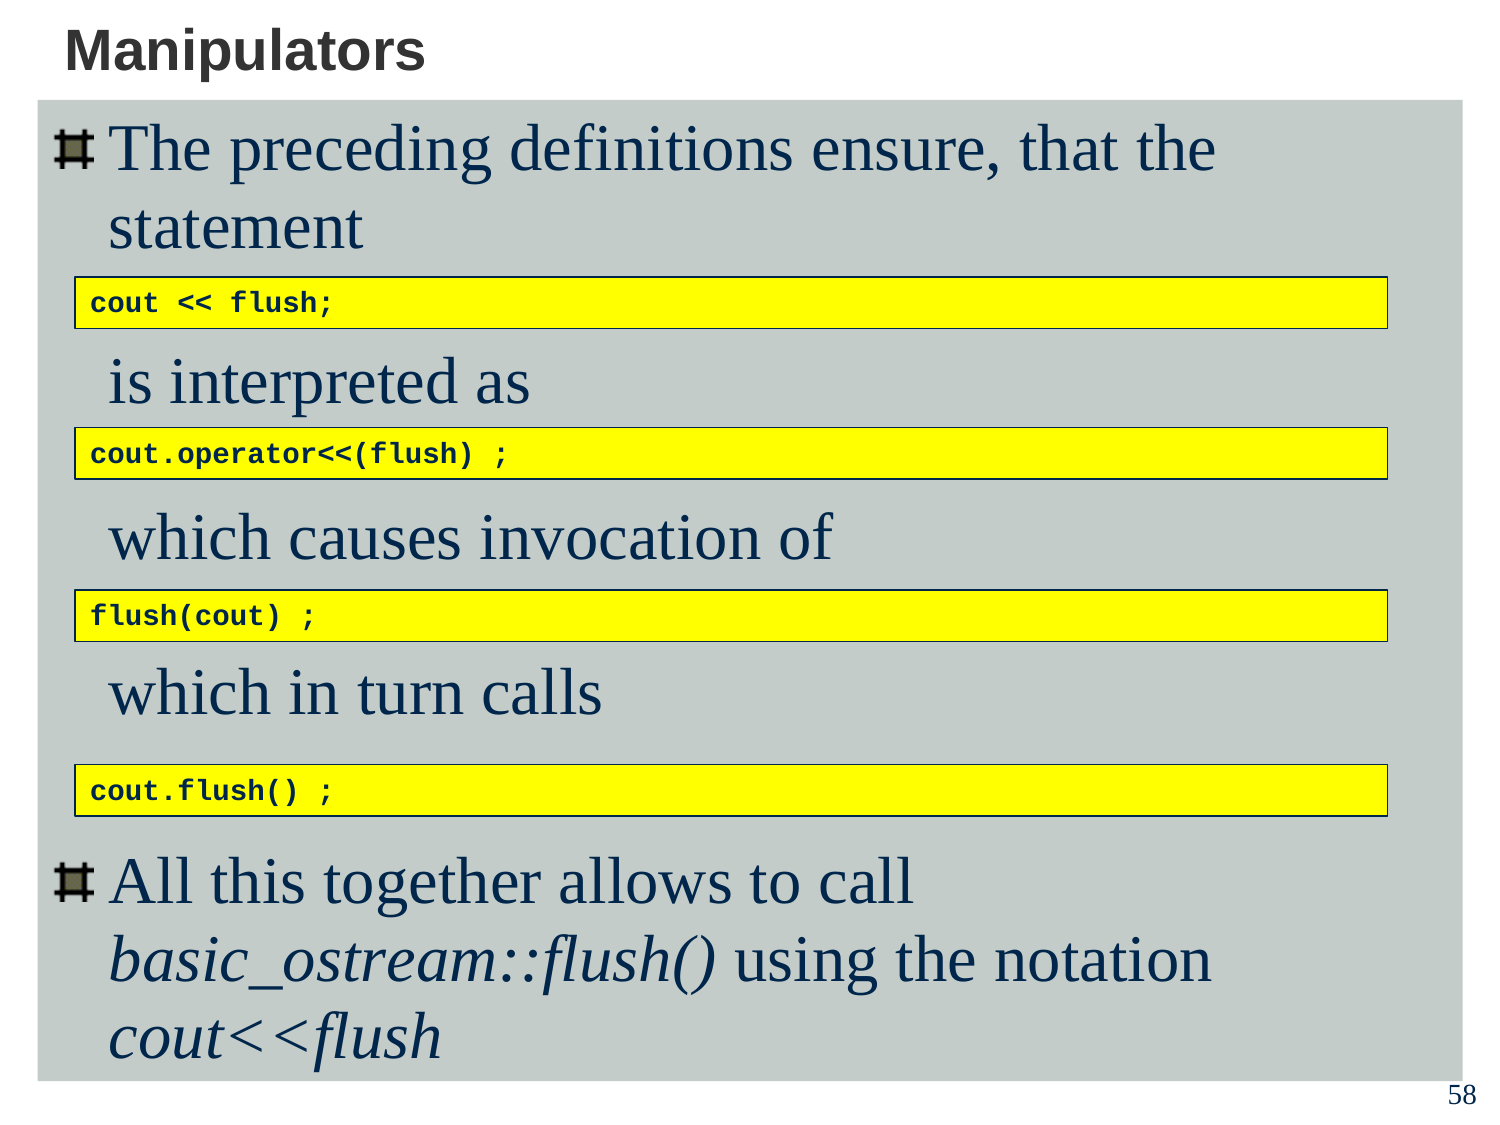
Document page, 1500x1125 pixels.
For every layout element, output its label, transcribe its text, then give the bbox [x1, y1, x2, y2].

text_box cout << flush; [75, 276, 1388, 329]
list The preceding definitions ensure, that the statement is interpreted as which causes invocation of which in turn calls All this together allows to call basic_ostream::flush() using the notation cout<<flush [37, 99, 1463, 1078]
title Manipulators [50, 0, 1450, 91]
text_box cout.operator<<(flush) ; [75, 427, 1388, 479]
text_box cout.flush() ; [75, 764, 1388, 816]
text_box flush(cout) ; [75, 589, 1388, 642]
